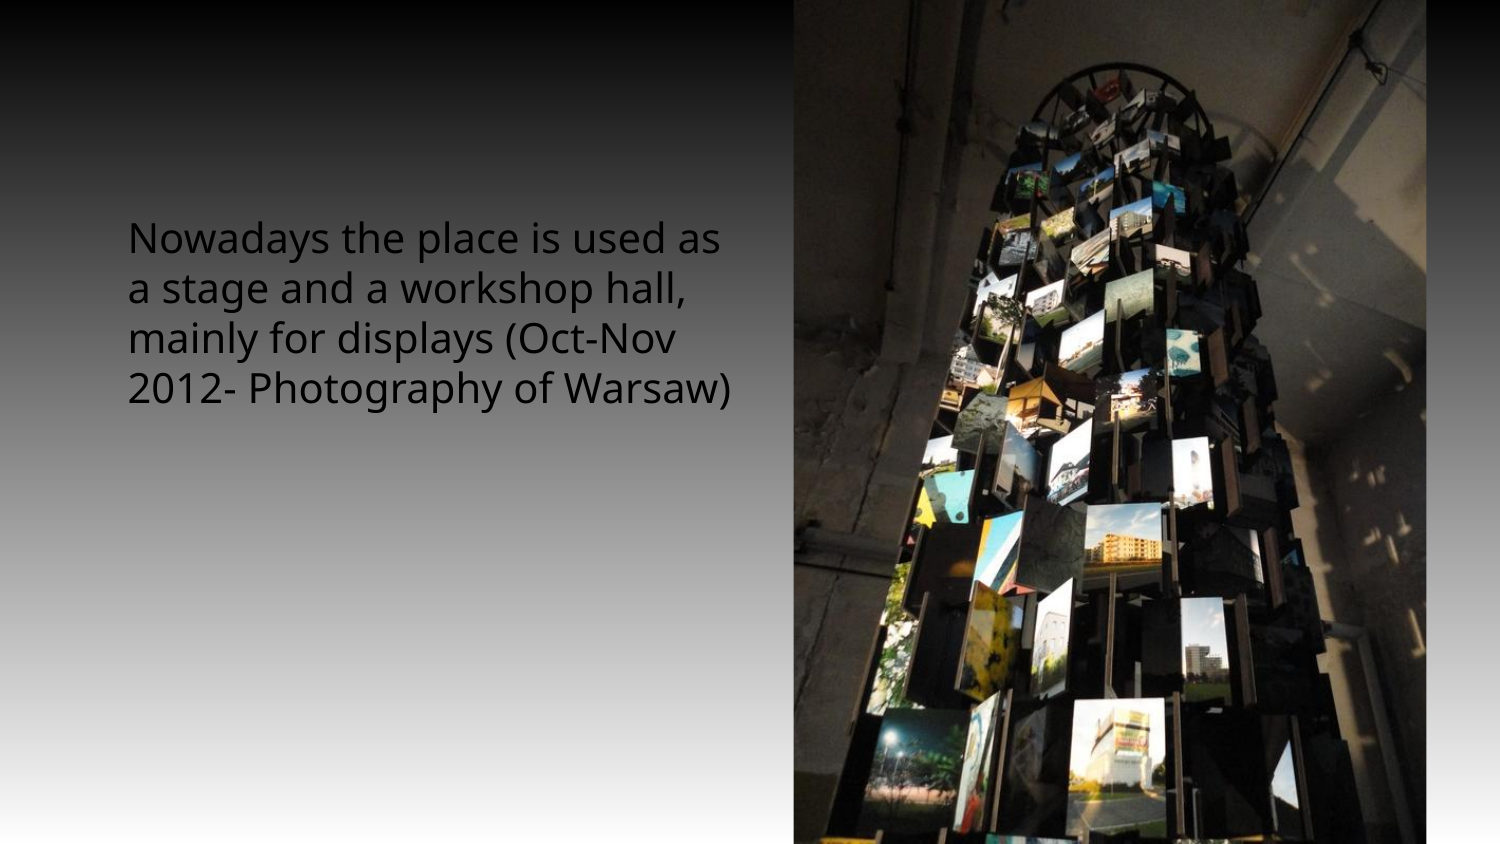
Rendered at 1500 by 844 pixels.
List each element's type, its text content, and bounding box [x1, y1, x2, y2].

text_box [793, 0, 1427, 844]
list Nowadays the place is used as a stage and a workshop hall, mainly for displays (Oct-Nov 2012- Photography of Warsaw) [112, 196, 768, 808]
